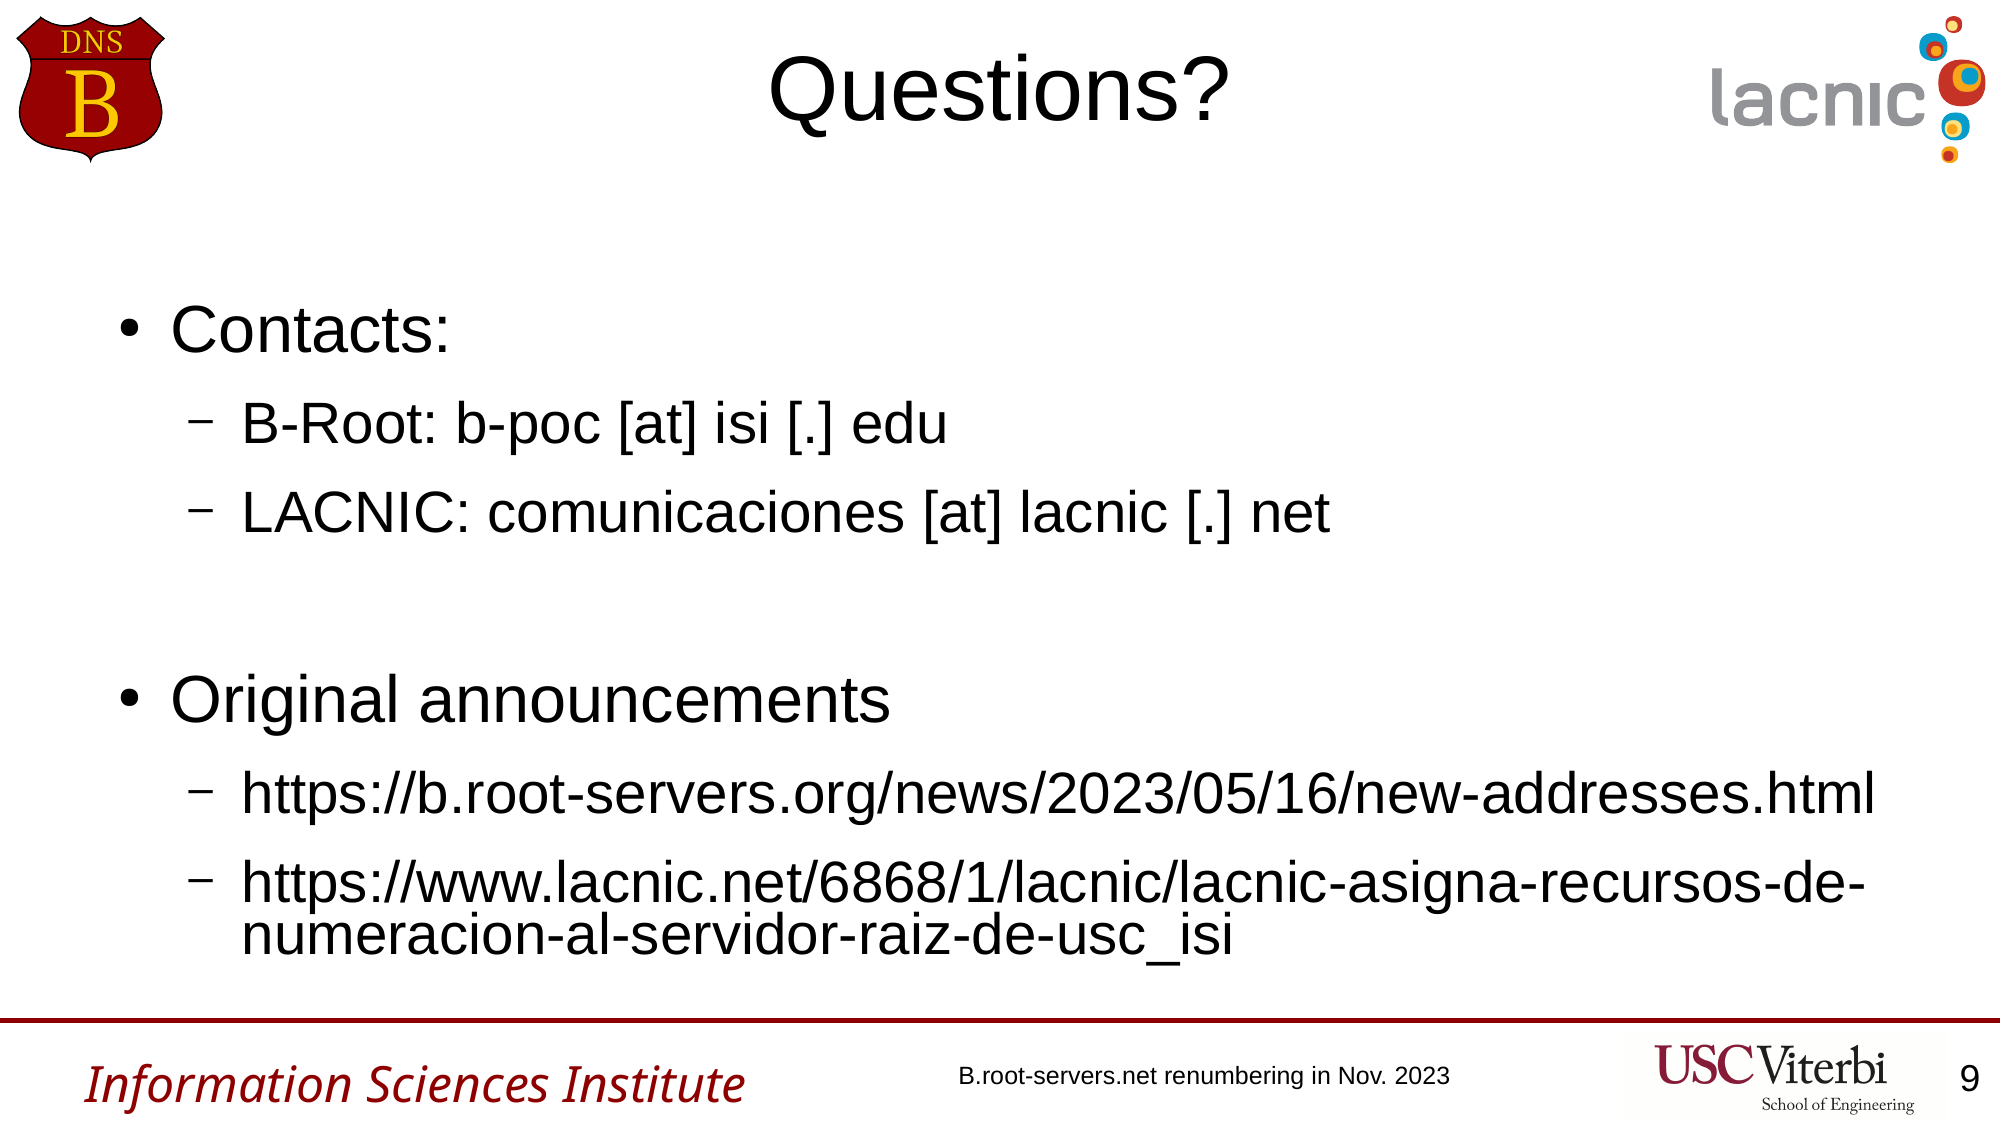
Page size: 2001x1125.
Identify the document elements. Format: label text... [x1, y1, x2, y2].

picture [1623, 1030, 1947, 1121]
picture [1710, 15, 1987, 165]
picture [15, 15, 166, 165]
list Contacts: B-Root: b-poc [at] isi [.] edu LACNIC: comunicaciones [at] lacnic [.] net Original announcements https://b.root-servers.org/news/2023/05/16/new-addresses.html https://www.lacnic.net/6868/1/lacnic/lacnic-asigna-recursos-de-numeracion-al-servidor-raiz-de-usc_isi [99, 187, 1902, 1005]
title Questions? [99, 35, 1900, 141]
